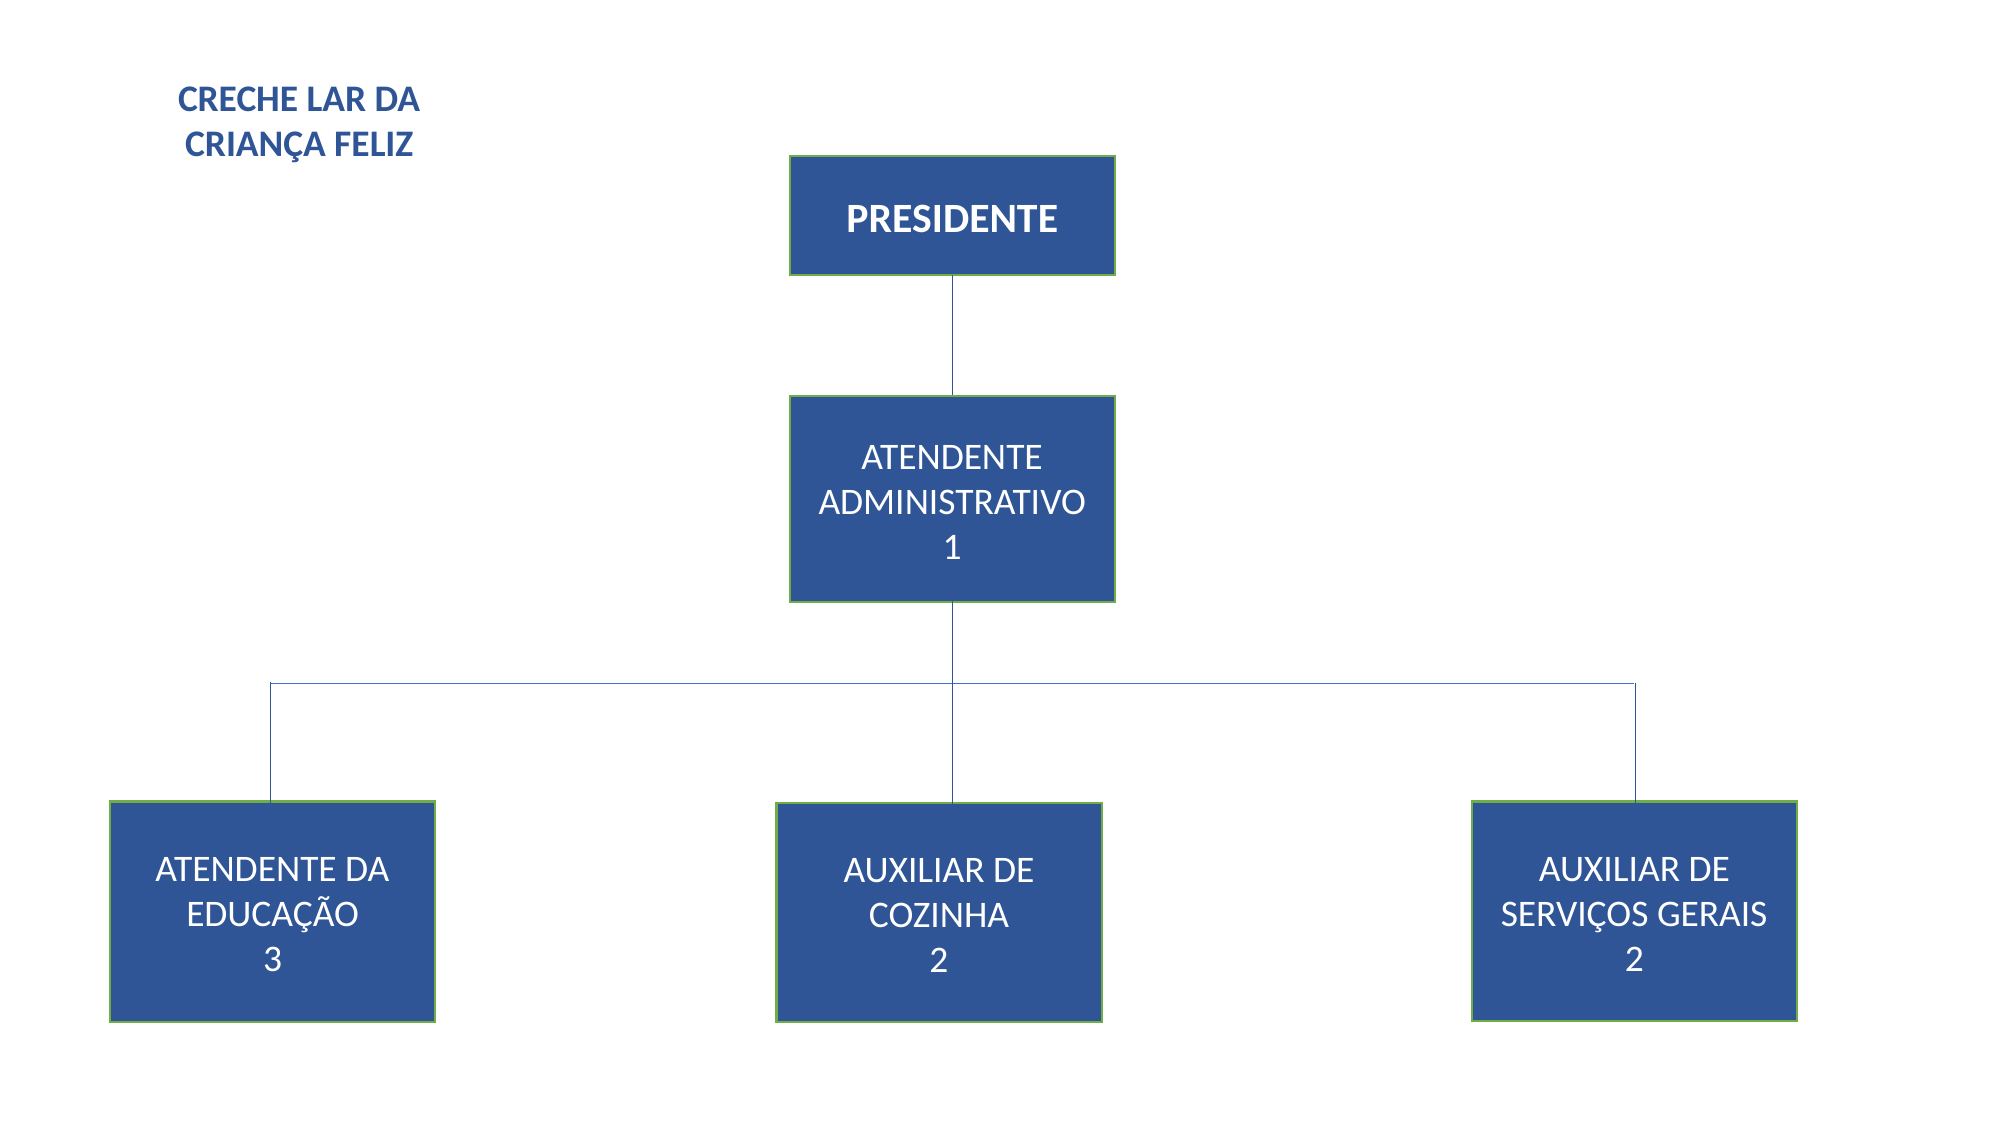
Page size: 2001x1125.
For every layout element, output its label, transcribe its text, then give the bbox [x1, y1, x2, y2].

text_box ATENDENTE DA EDUCAÇÃO 3 [110, 801, 435, 1022]
text_box PRESIDENTE [790, 156, 1115, 275]
text_box ATENDENTE ADMINISTRATIVO 1 [790, 396, 1115, 602]
text_box AUXILIAR DE SERVIÇOS GERAIS 2 [1472, 801, 1797, 1021]
text_box AUXILIAR DE COZINHA 2 [777, 803, 1102, 1022]
text_box CRECHE LAR DA CRIANÇA FELIZ [101, 66, 497, 173]
